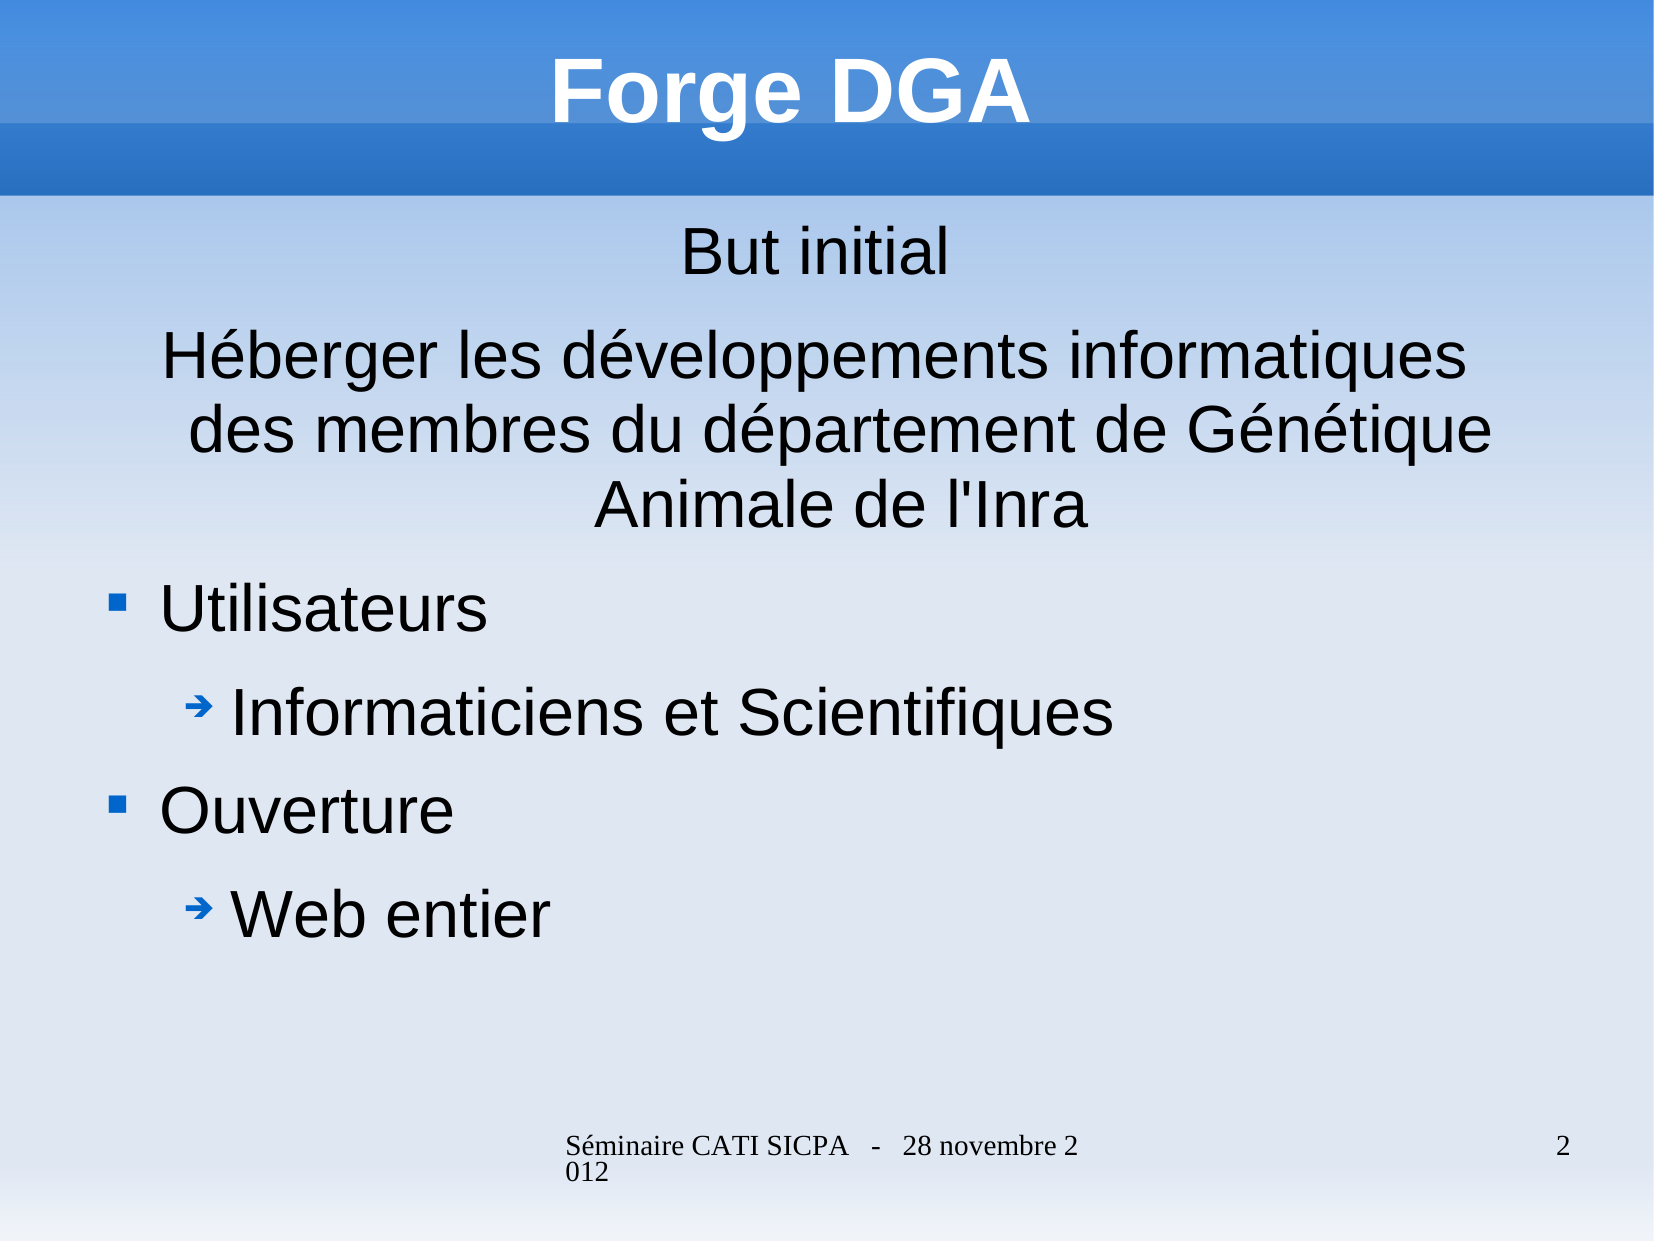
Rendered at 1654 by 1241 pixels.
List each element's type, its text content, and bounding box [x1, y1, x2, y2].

picture [0, 0, 1654, 1241]
title Forge DGA [73, 0, 1509, 178]
list But initial Héberger les développements informatiques des membres du département de Génétique Animale de l'Inra Utilisateurs Informaticiens et Scientifiques Ouverture Web entier [88, 210, 1524, 953]
